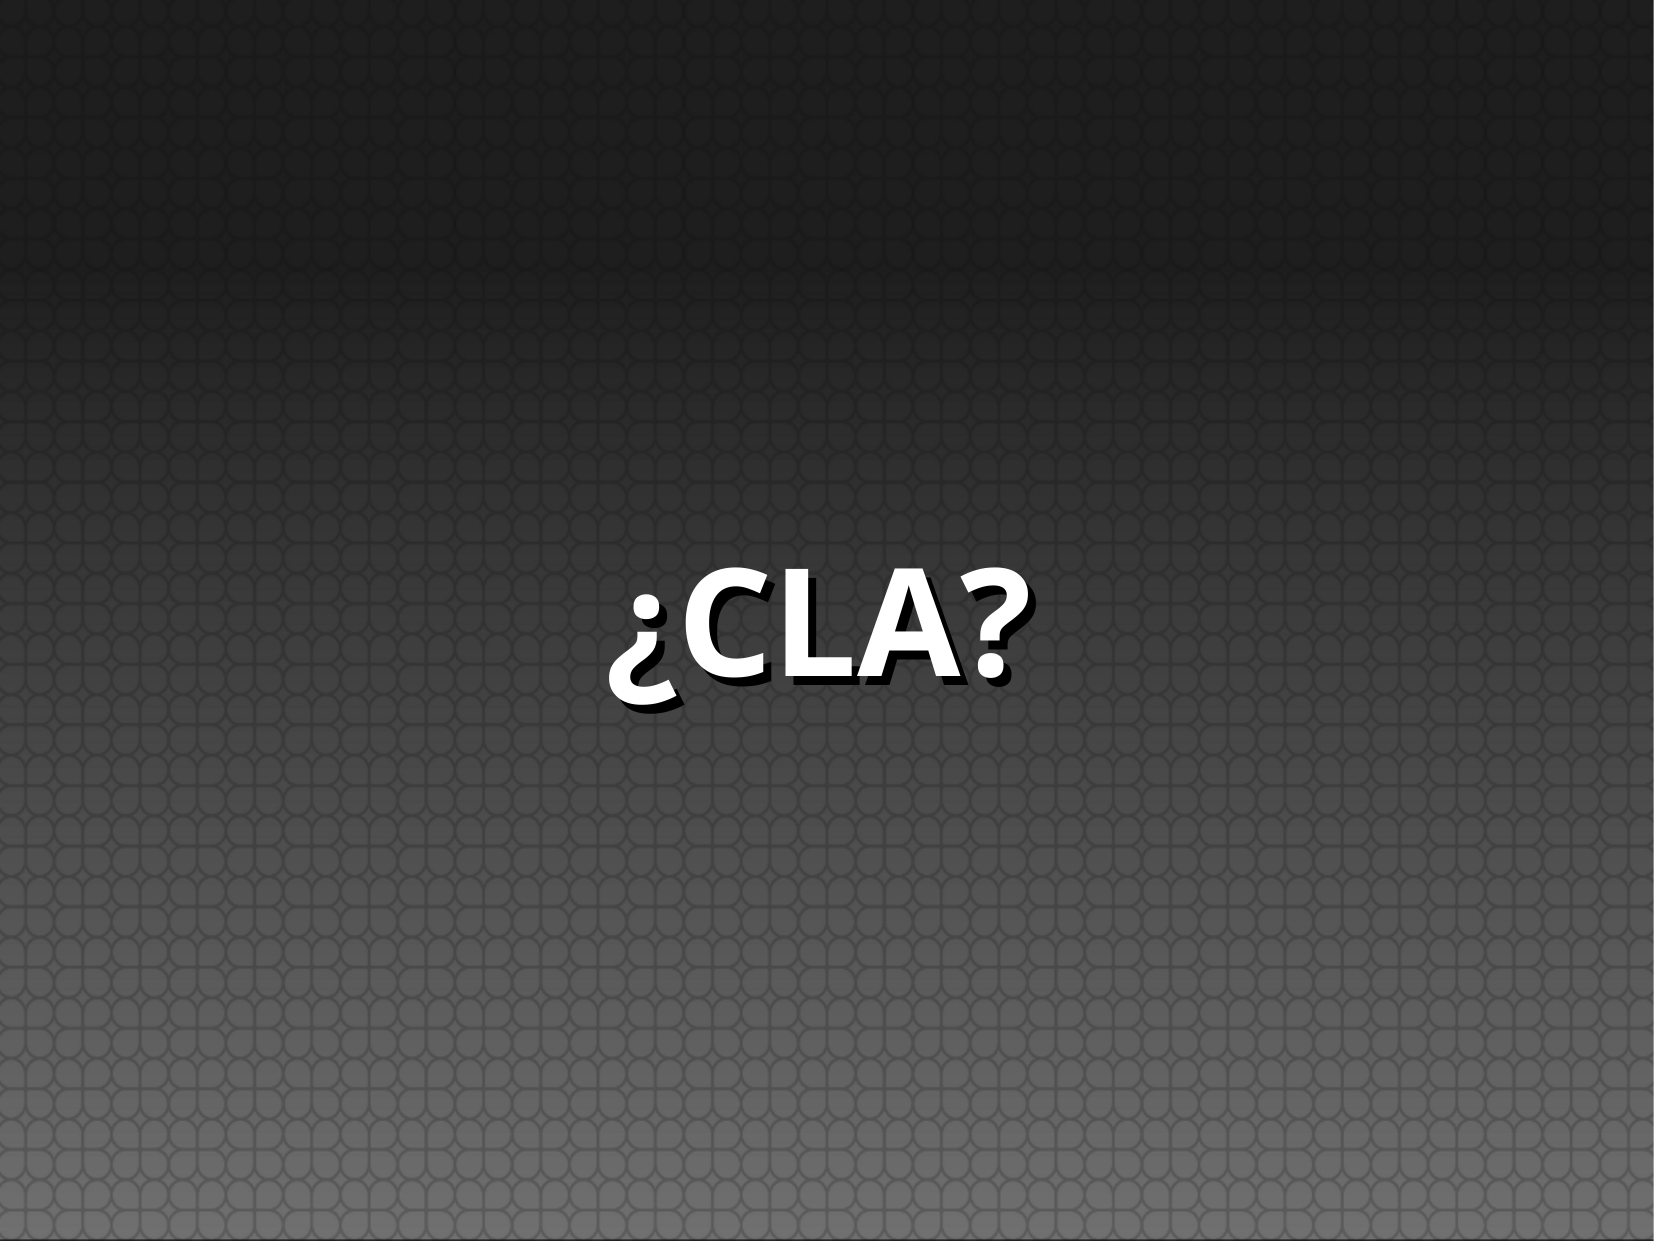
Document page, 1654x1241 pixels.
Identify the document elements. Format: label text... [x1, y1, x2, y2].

title ¿CLA? [75, 525, 1564, 713]
picture [0, 0, 1654, 1241]
